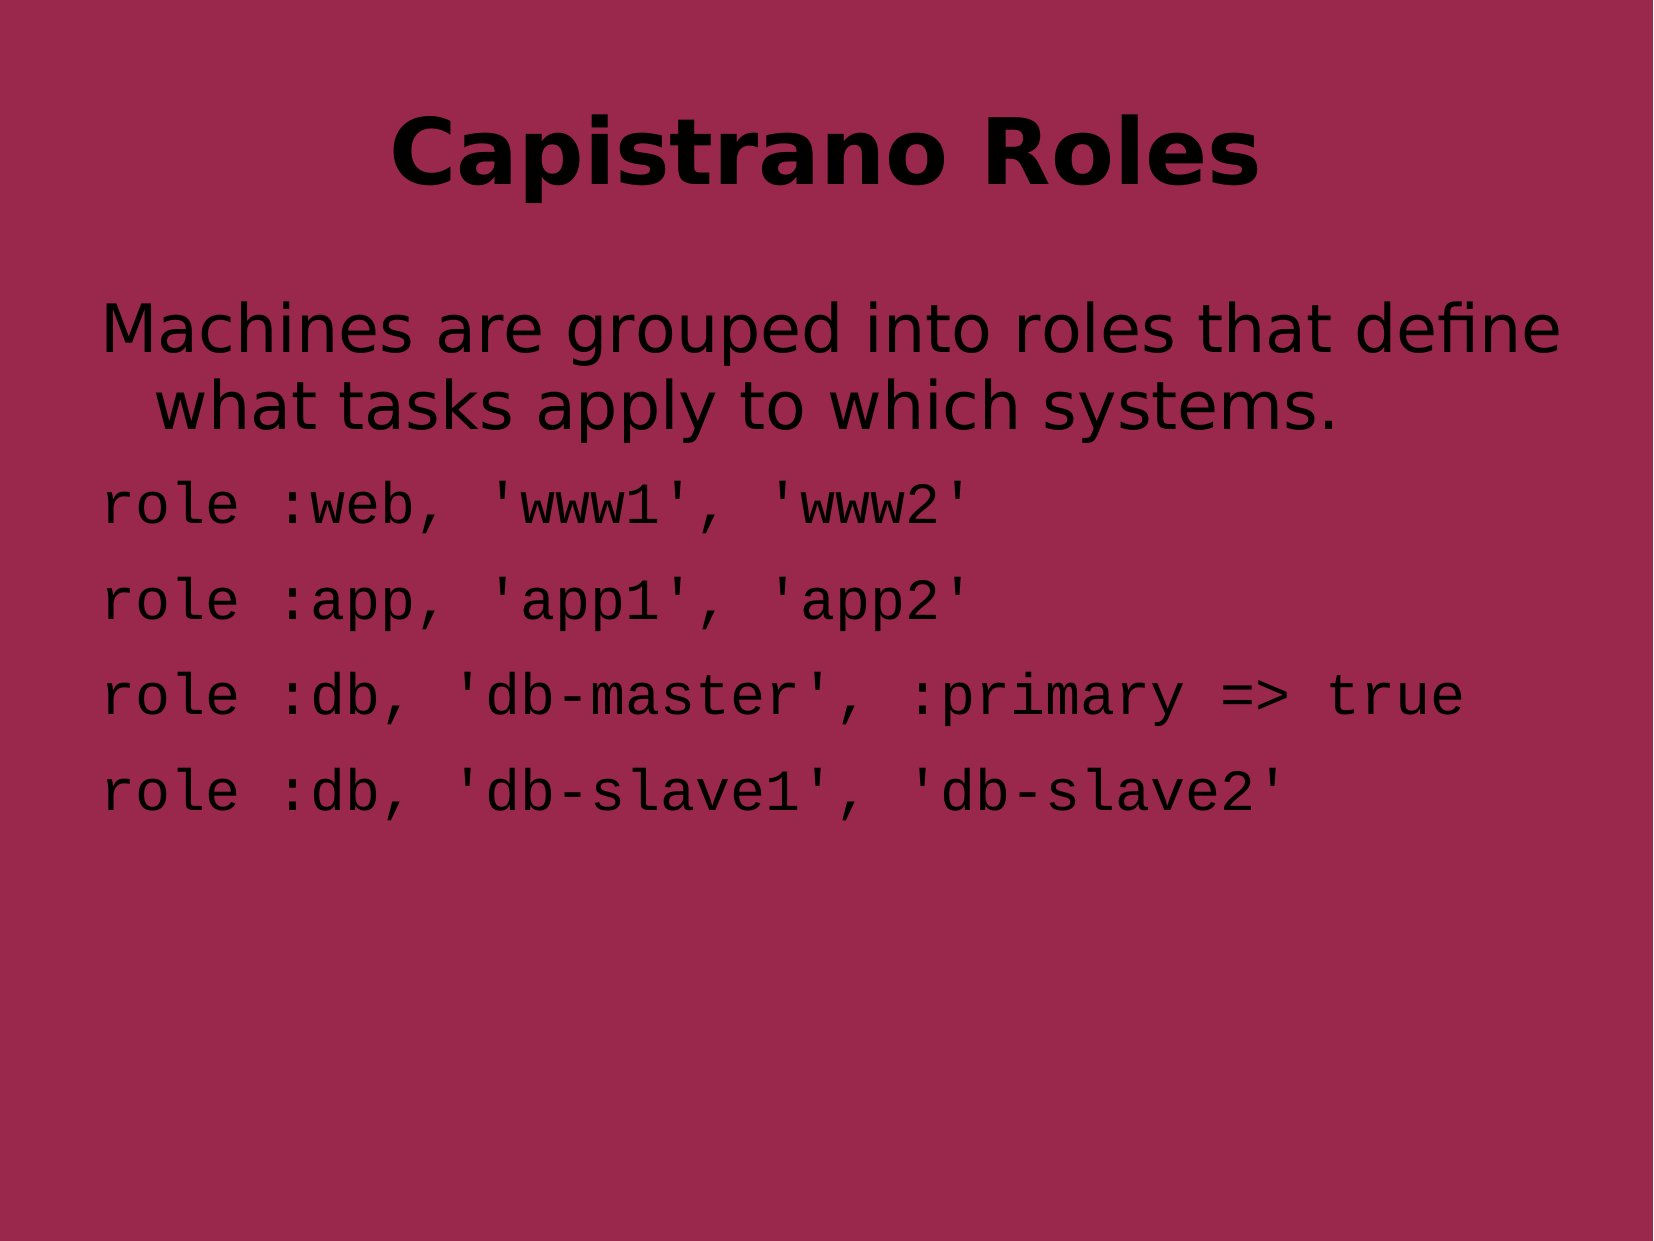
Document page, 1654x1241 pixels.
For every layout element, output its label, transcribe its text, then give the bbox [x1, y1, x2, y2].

list Machines are grouped into roles that define what tasks apply to which systems. role :web, 'www1', 'www2' role :app, 'app1', 'app2' role :db, 'db-master', :primary => true role :db, 'db-slave1', 'db-slave2' [82, 290, 1571, 1109]
title Capistrano Roles [82, 49, 1571, 257]
